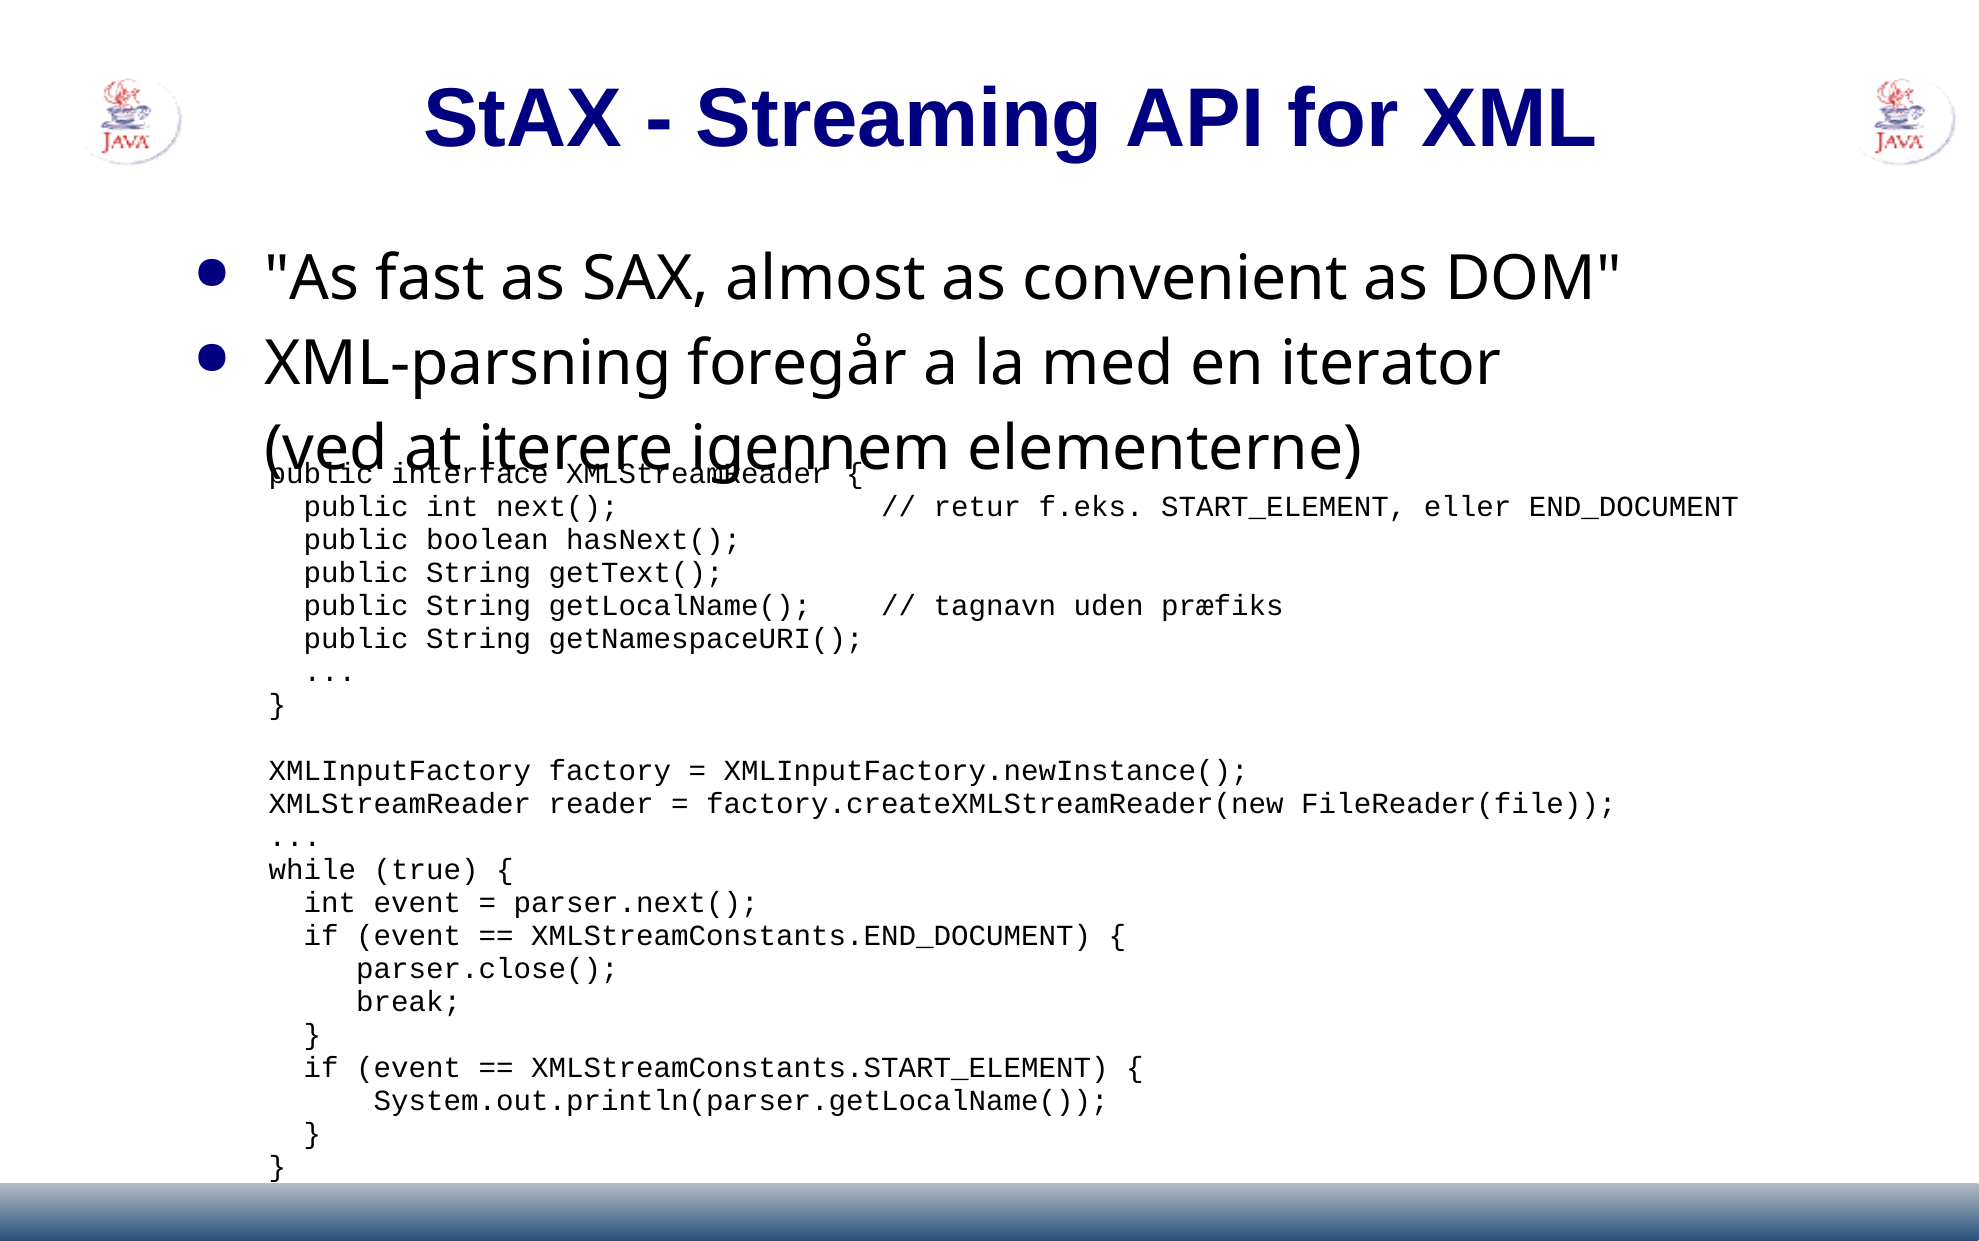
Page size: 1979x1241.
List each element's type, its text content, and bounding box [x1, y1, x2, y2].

picture [1842, 71, 1961, 169]
picture [69, 71, 186, 169]
list "As fast as SAX, almost as convenient as DOM" XML-parsning foregår a la med en iterator (ved at iterere igennem elementerne) [181, 232, 1833, 1052]
text_box public interface XMLStreamReader { public int next(); // retur f.eks. START_ELEMENT, eller END_DOCUMENT public boolean hasNext(); public String getText(); public String getLocalName(); // tagnavn uden præfiks public String getNamespaceURI(); ... } XMLInputFactory factory = XMLInputFactory.newInstance(); XMLStreamReader reader = factory.createXMLStreamReader(new FileReader(file)); ... while (true) { int event = parser.next(); if (event == XMLStreamConstants.END_DOCUMENT) { parser.close(); break; } if (event == XMLStreamConstants.START_ELEMENT) { System.out.println(parser.getLocalName()); } } [268, 458, 1910, 1219]
title StAX - Streaming API for XML [186, 14, 1835, 222]
